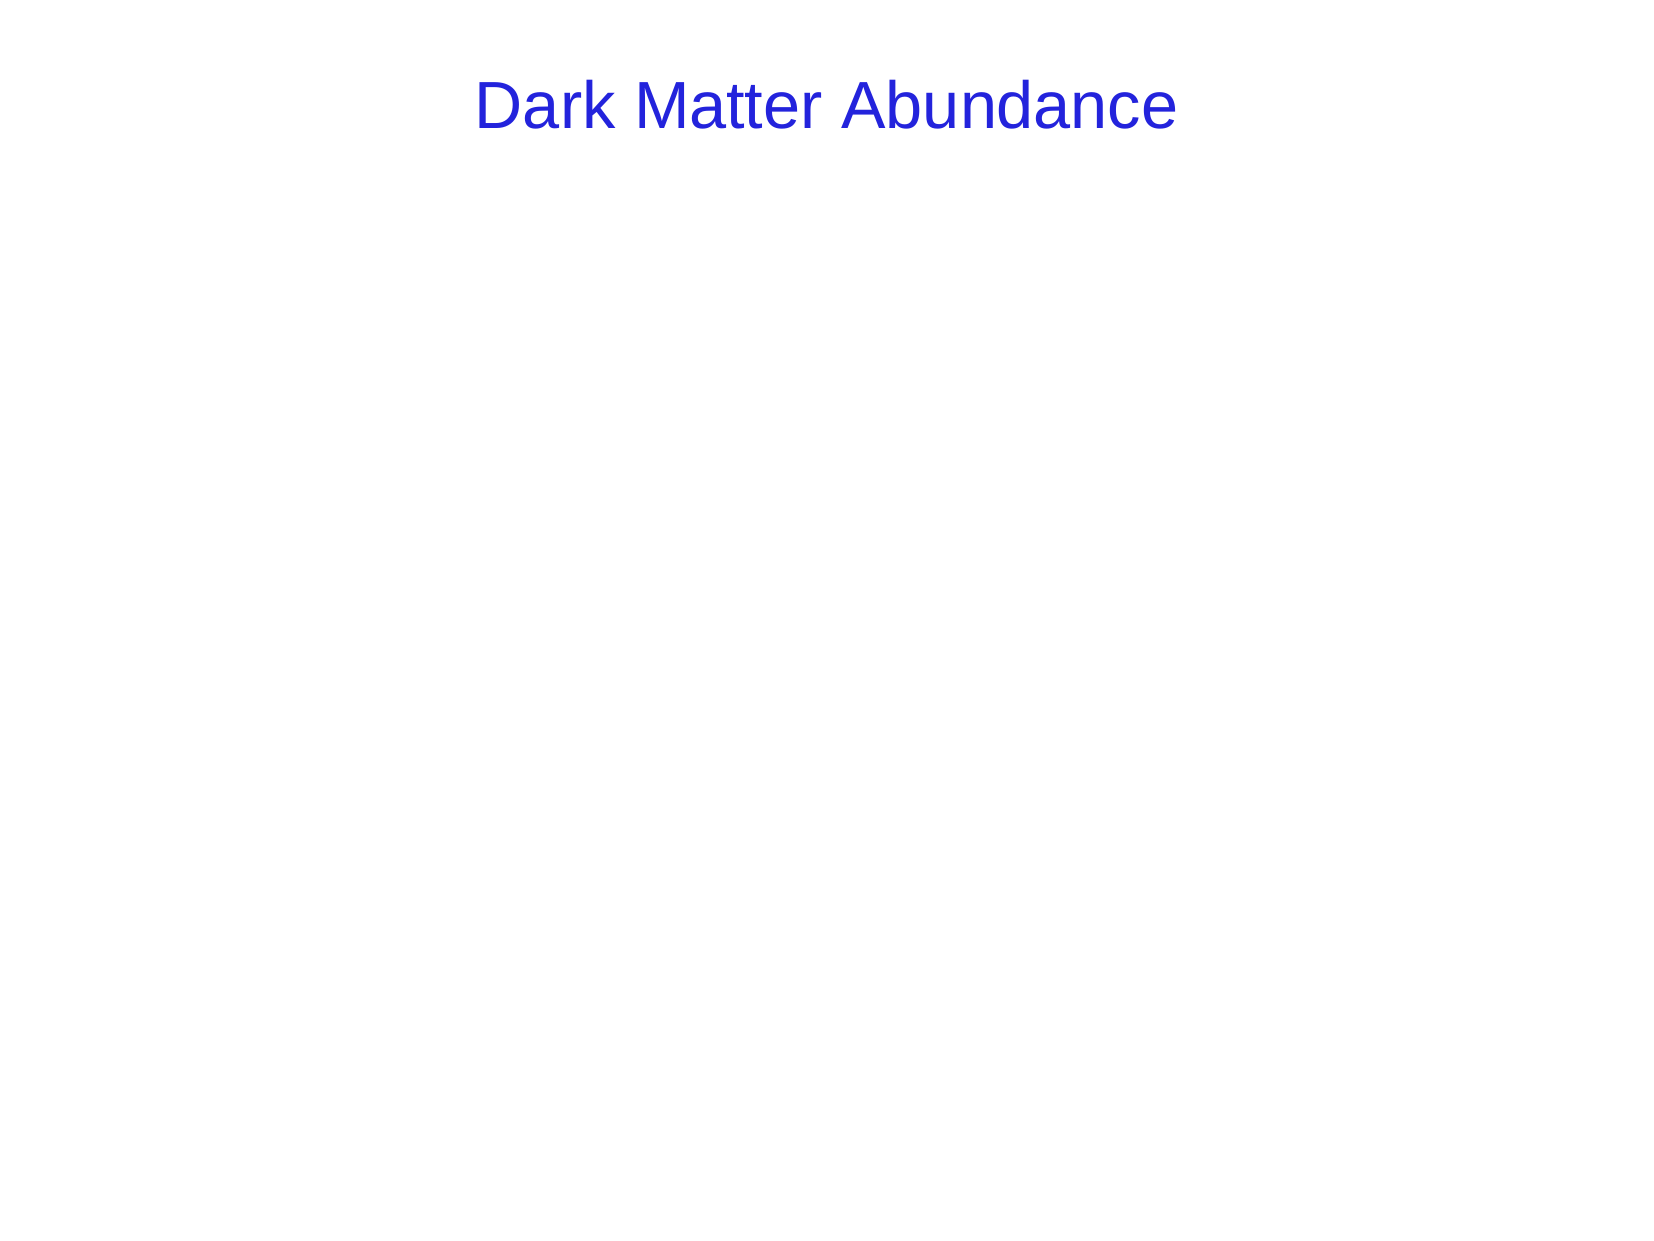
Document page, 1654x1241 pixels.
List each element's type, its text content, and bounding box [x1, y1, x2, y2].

title Dark Matter Abundance [82, 2, 1571, 210]
